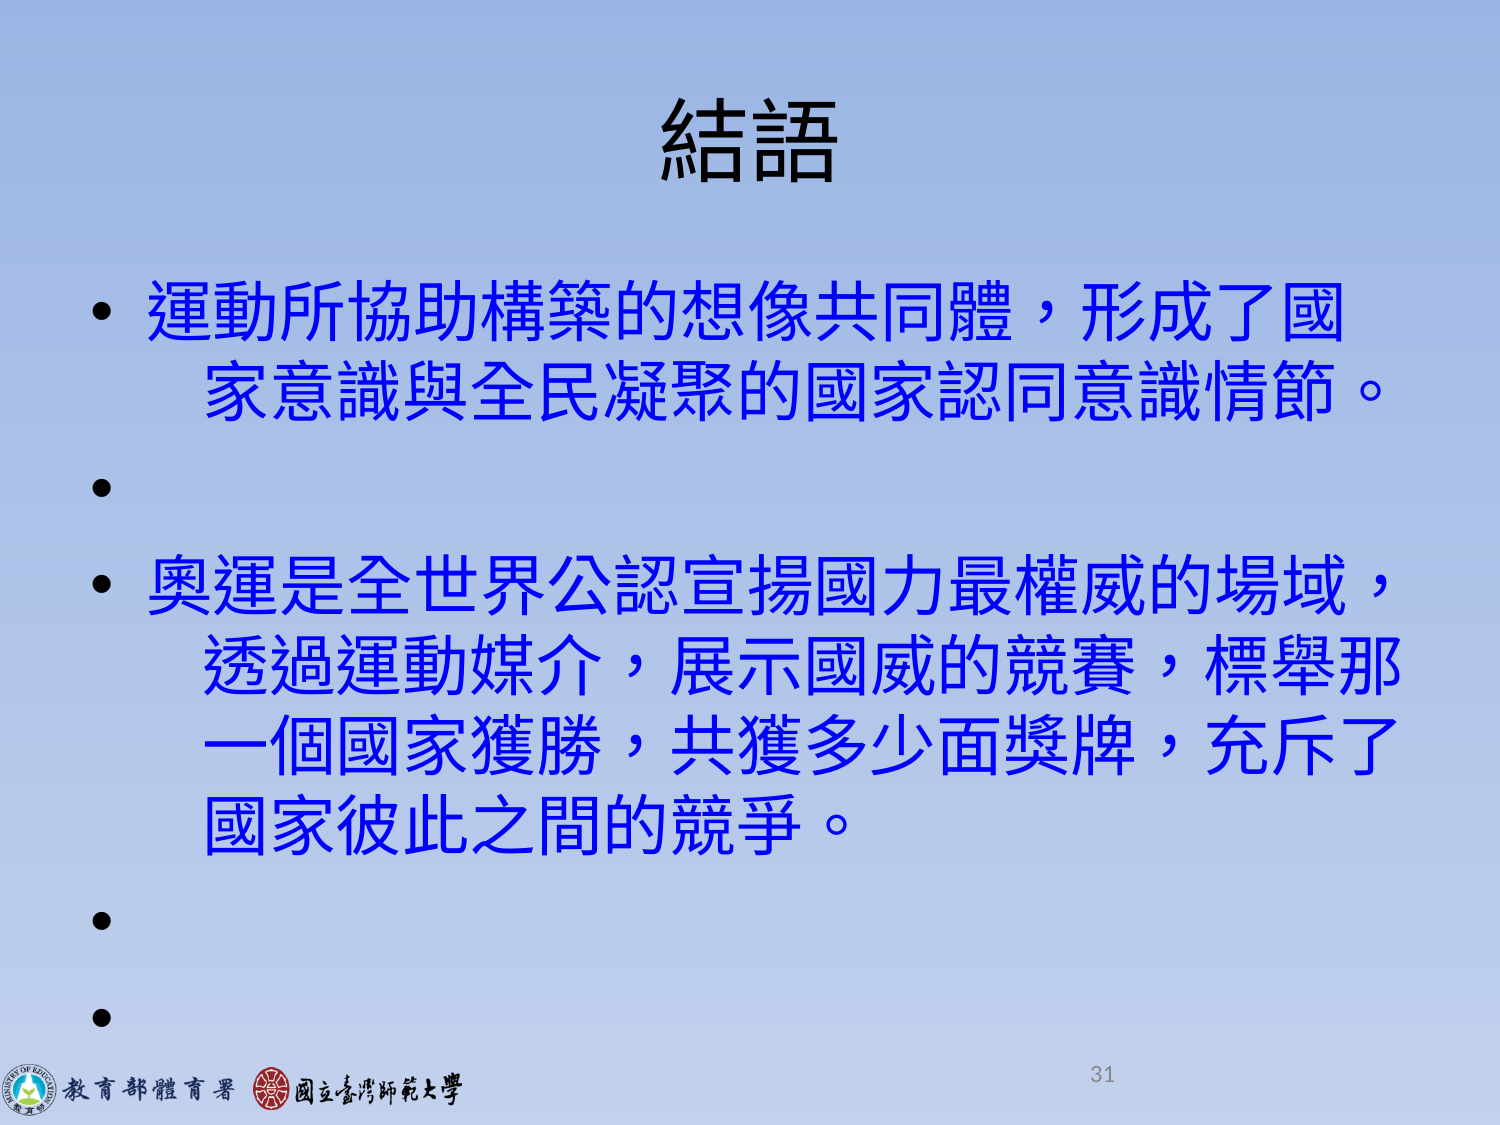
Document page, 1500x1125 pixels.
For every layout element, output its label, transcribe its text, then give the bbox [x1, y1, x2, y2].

list 運動所協助構築的想像共同體，形成了國家意識與全民凝聚的國家認同意識情節。 奧運是全世界公認宣揚國力最權威的場域，透過運動媒介，展示國威的競賽，標舉那一個國家獲勝，共獲多少面獎牌，充斥了國家彼此之間的競爭。 [75, 262, 1426, 1005]
text_box [1074, 1042, 1426, 1103]
title 結語 [75, 45, 1426, 233]
